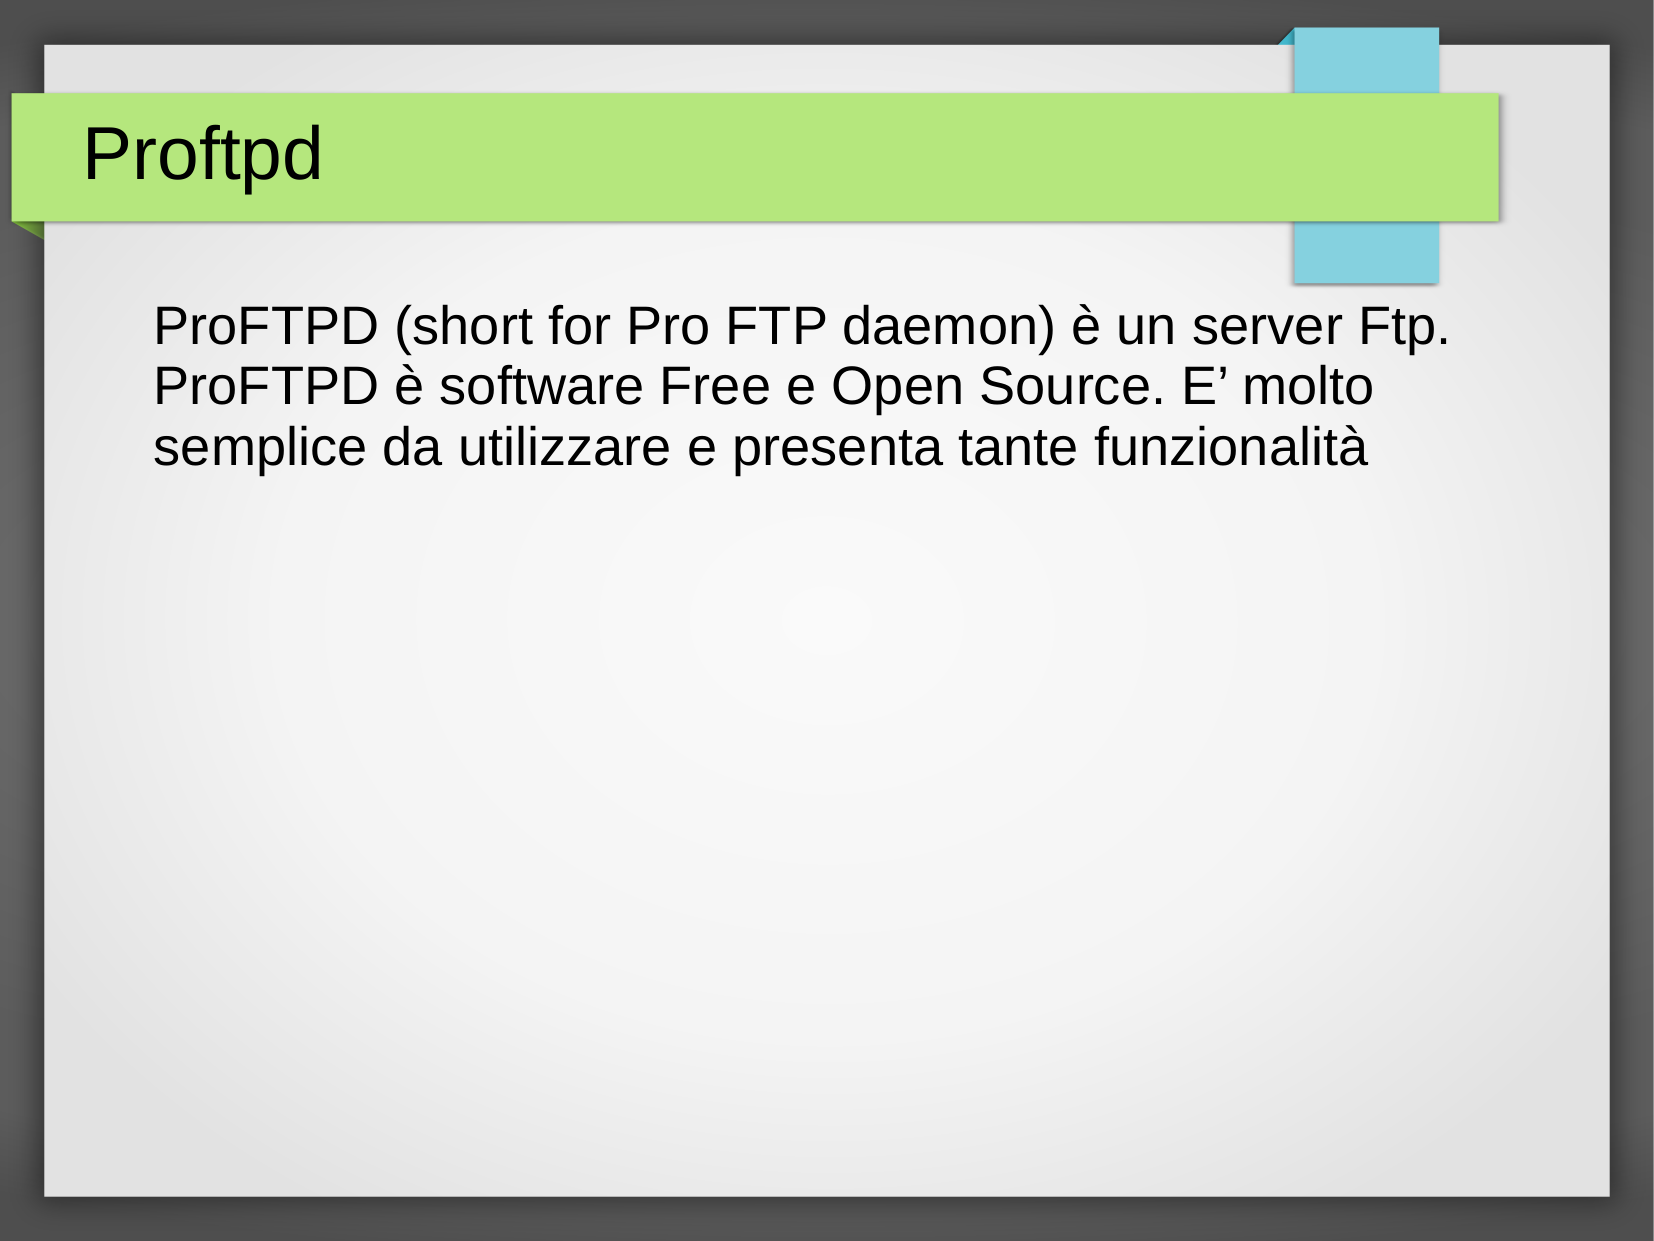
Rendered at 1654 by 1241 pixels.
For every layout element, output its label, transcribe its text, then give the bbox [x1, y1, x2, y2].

title Proftpd [82, 94, 1264, 213]
list ProFTPD (short for Pro FTP daemon) è un server Ftp. ProFTPD è software Free e Open Source. E’ molto semplice da utilizzare e presenta tante funzionalità [82, 295, 1571, 1015]
picture [0, 0, 1654, 1241]
